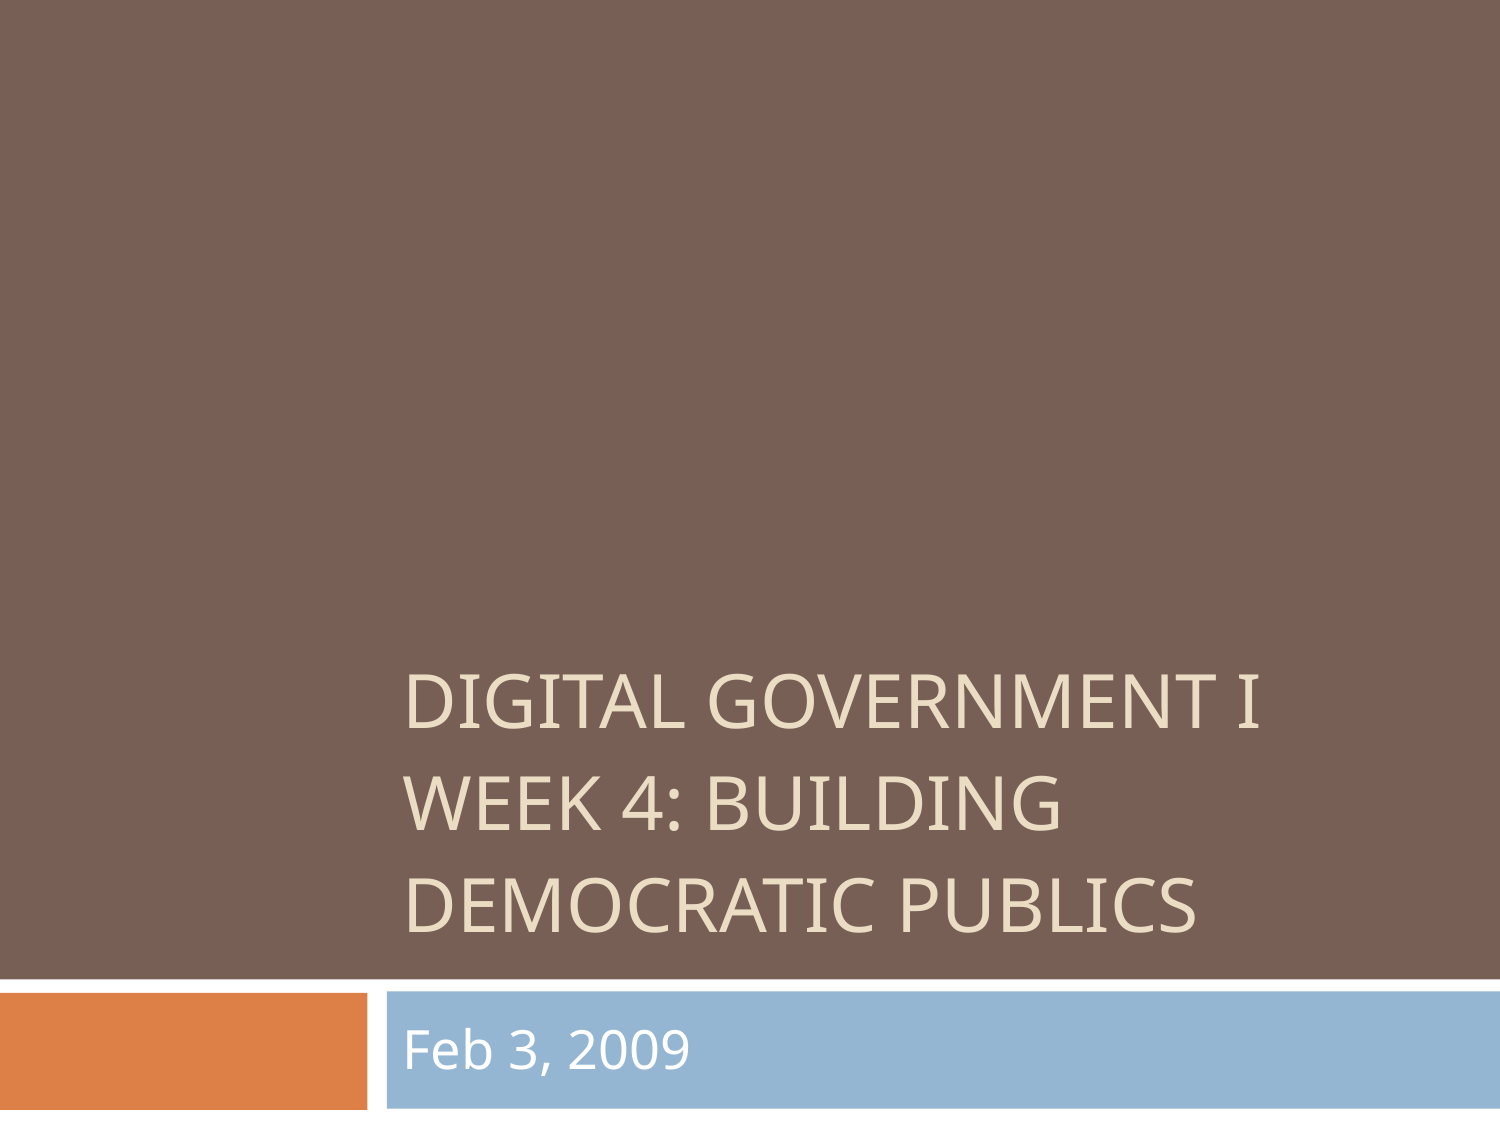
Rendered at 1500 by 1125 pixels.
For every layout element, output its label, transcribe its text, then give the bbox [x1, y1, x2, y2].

title DIGITAL GOVERNMENT I WEEK 4: BUILDING DEMOCRATIC PUBLICS [387, 662, 1450, 963]
text_box Feb 3, 2009 [387, 992, 1488, 1105]
